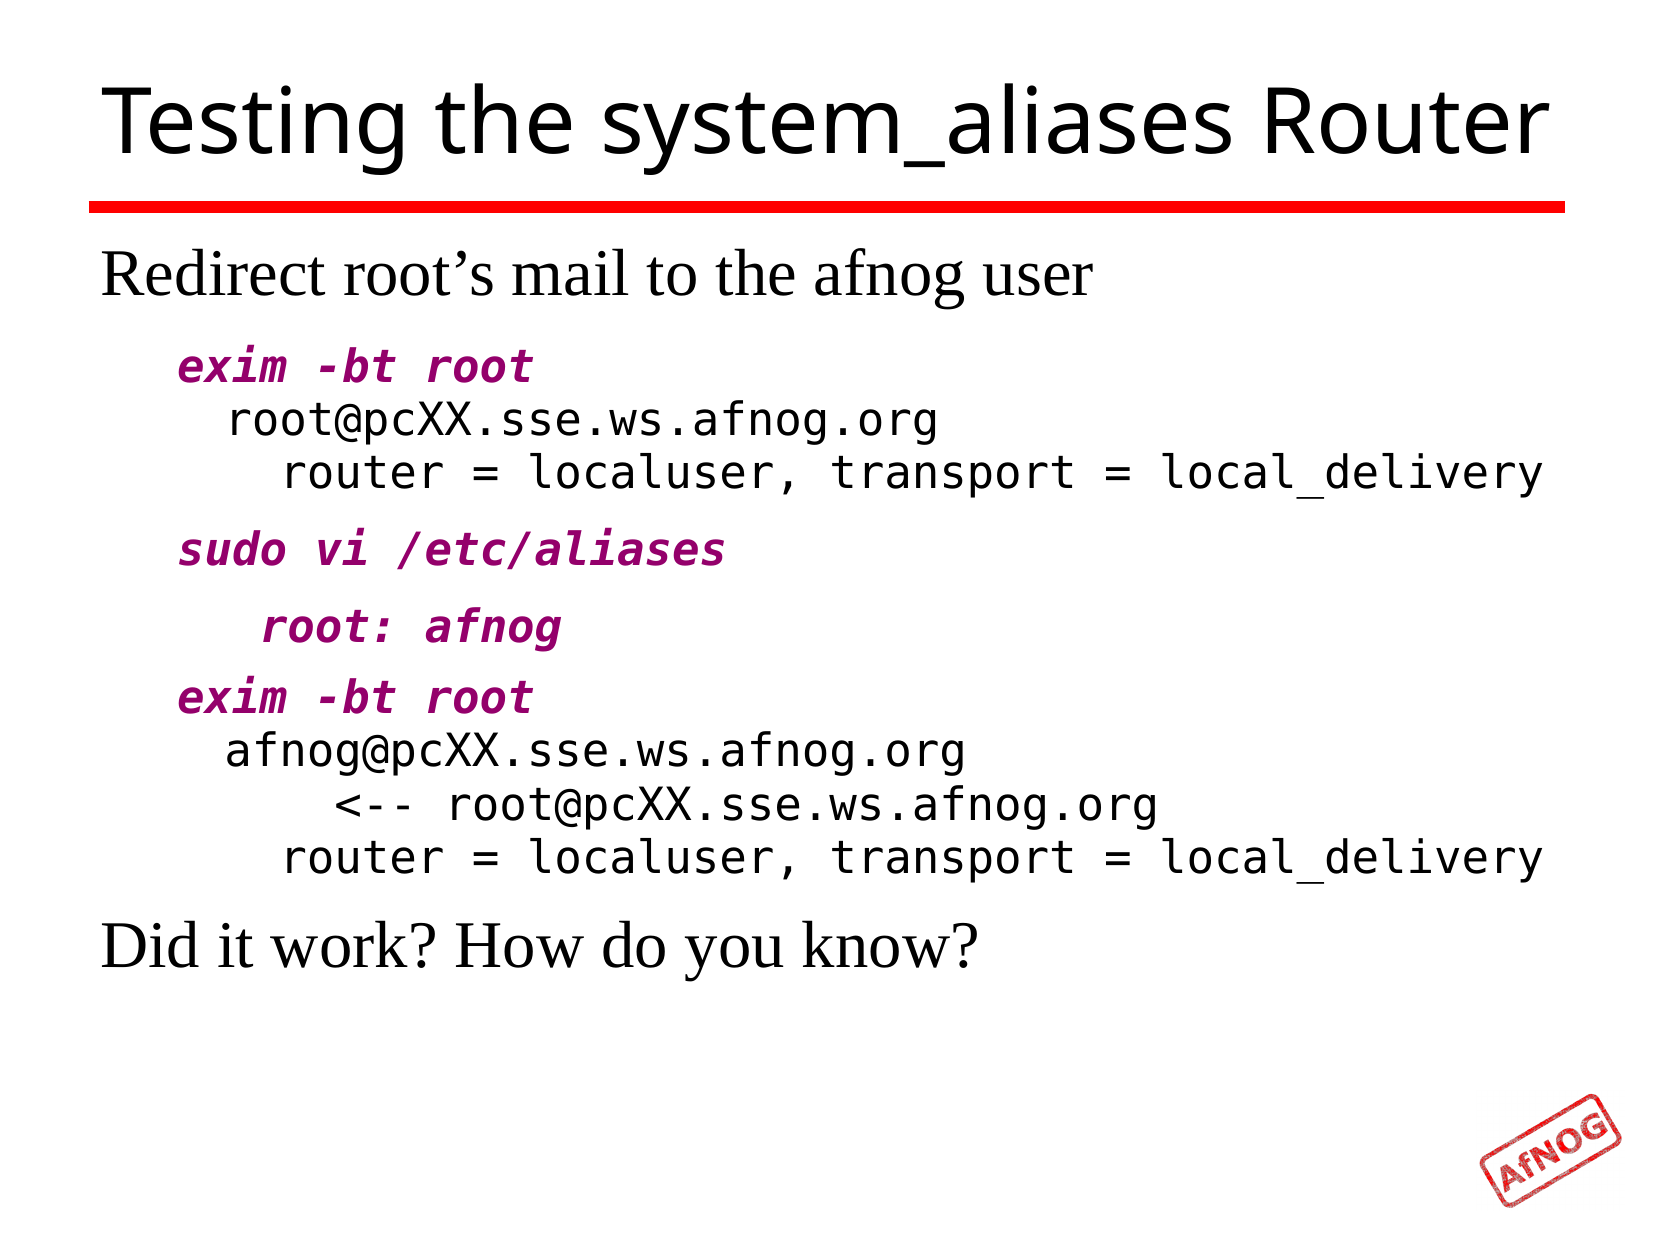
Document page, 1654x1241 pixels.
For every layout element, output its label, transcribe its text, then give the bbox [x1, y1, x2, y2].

title Testing the system_aliases Router [88, 29, 1565, 207]
list Redirect root’s mail to the afnog user exim -bt root root@pcXX.sse.ws.afnog.org router = localuser, transport = local_delivery sudo vi /etc/aliases root: afnog exim -bt root afnog@pcXX.sse.ws.afnog.org <-- root@pcXX.sse.ws.afnog.org router = localuser, transport = local_delivery Did it work? How do you know? [82, 236, 1571, 1123]
picture [1476, 1090, 1625, 1211]
